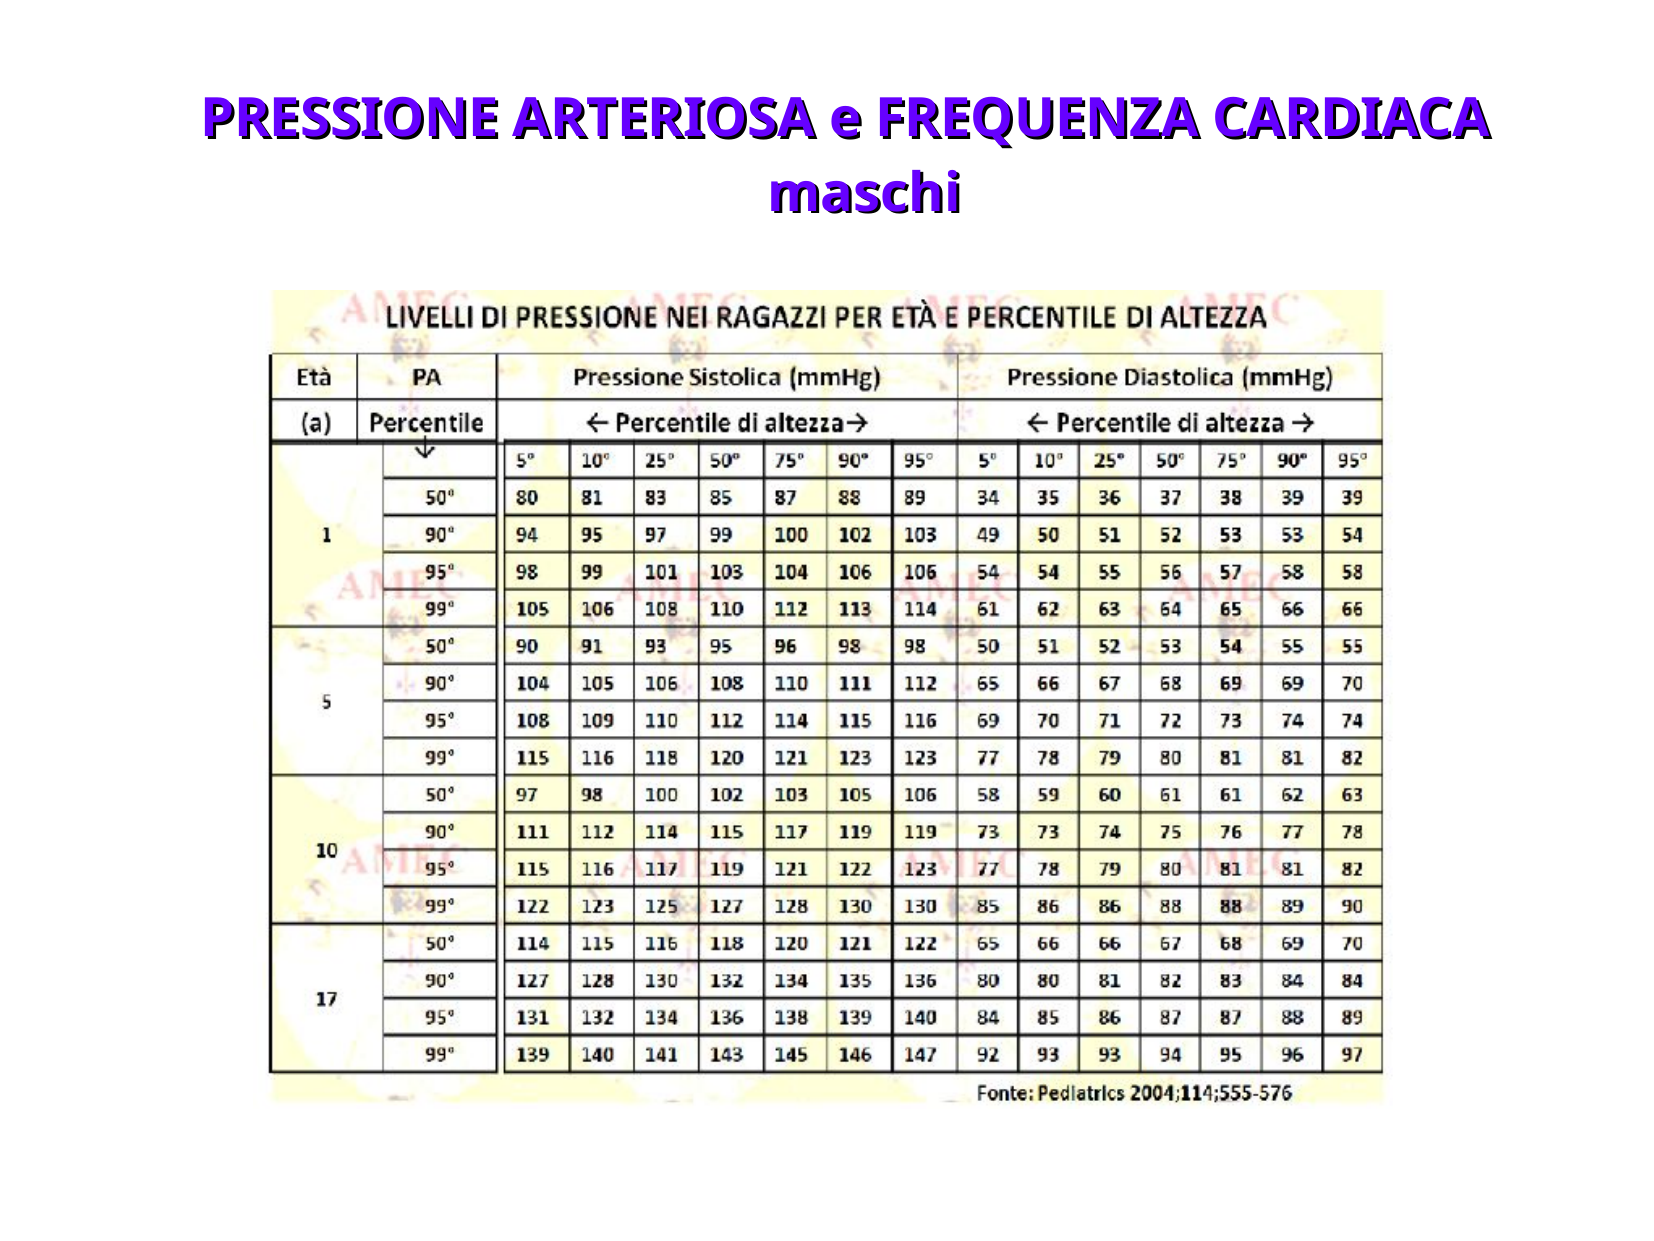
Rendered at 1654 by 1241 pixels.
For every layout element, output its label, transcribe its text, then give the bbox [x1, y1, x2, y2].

title PRESSIONE ARTERIOSA e FREQUENZA CARDIACA maschi [82, 49, 1571, 257]
picture [253, 290, 1401, 1109]
